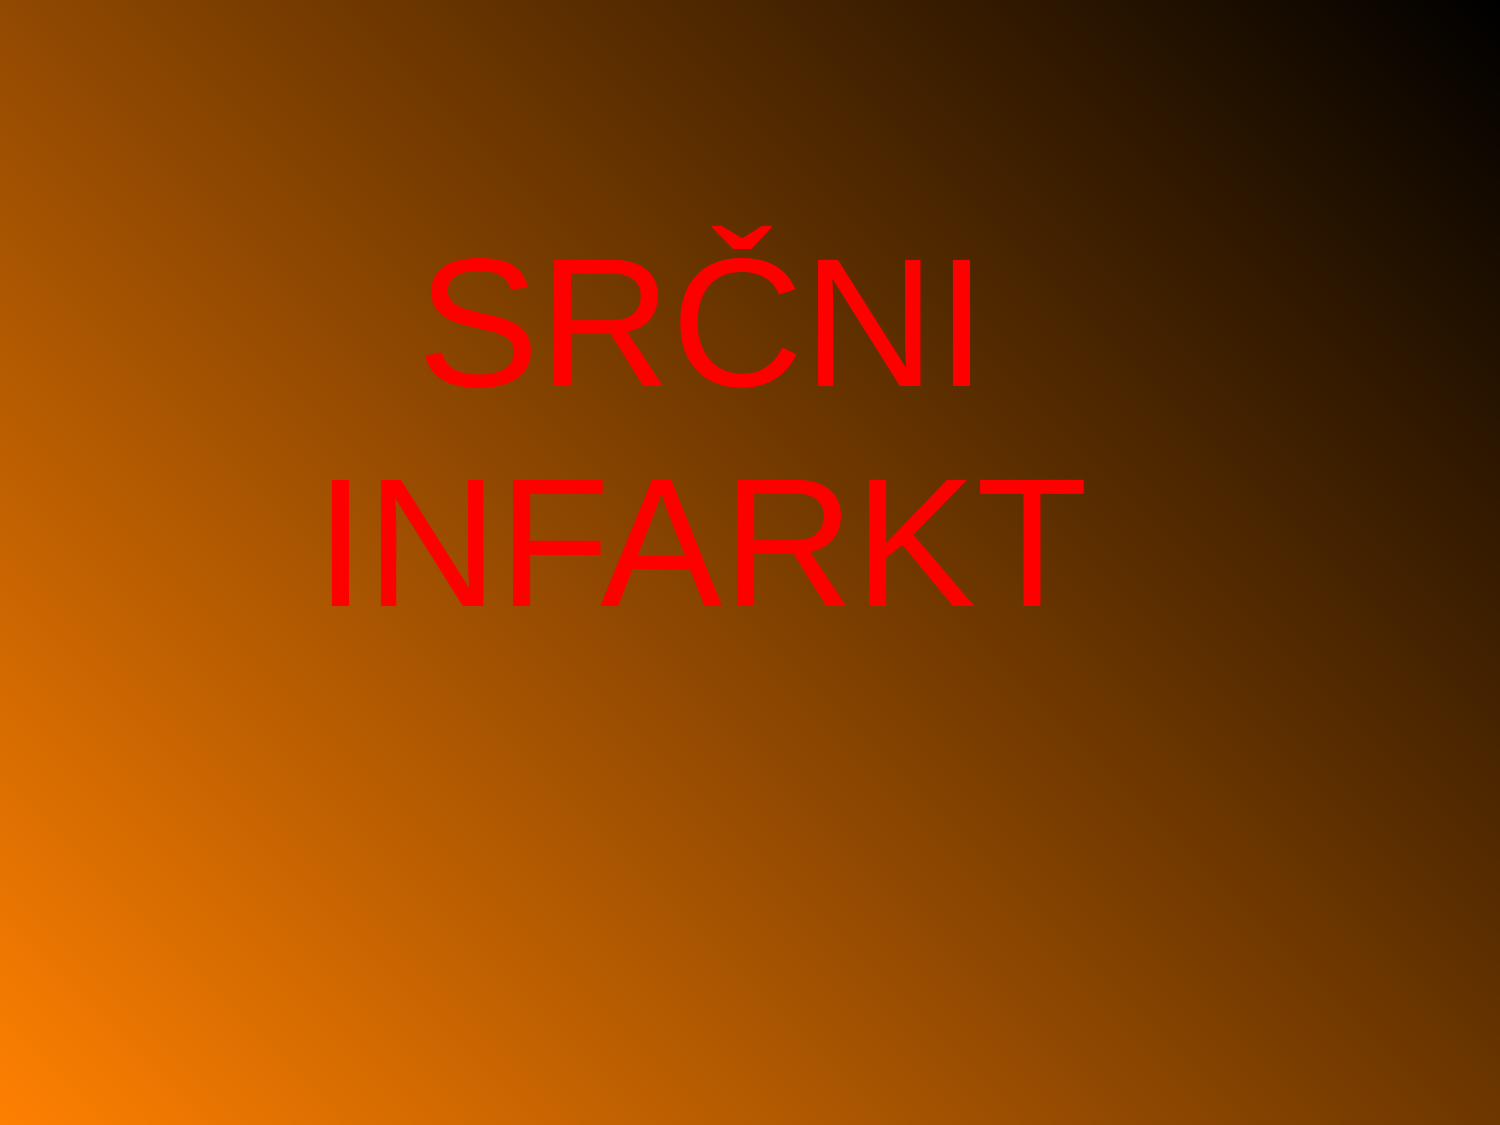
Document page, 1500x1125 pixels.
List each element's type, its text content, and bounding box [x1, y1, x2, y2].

title SRČNI INFARKT [64, 302, 1340, 544]
